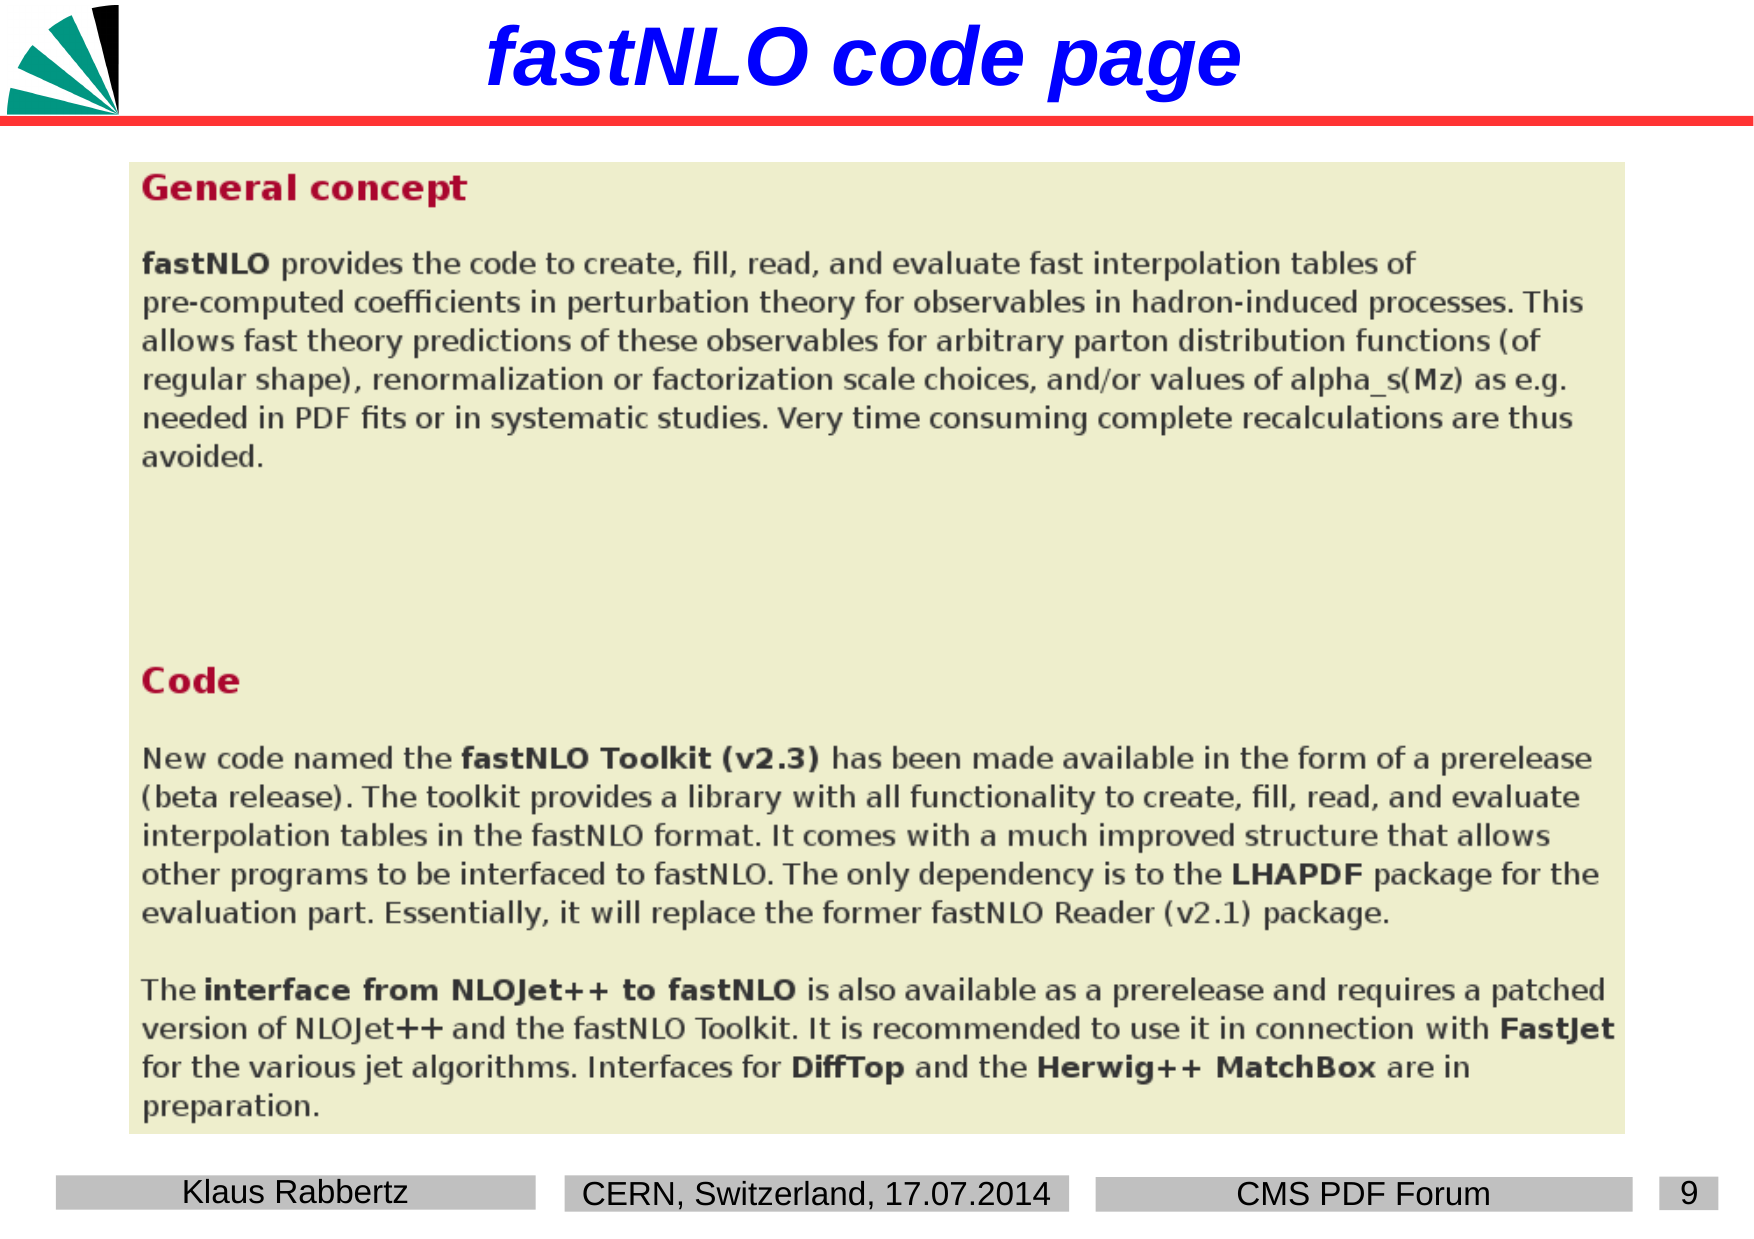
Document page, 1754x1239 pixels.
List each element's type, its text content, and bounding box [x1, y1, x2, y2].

picture [7, 5, 119, 116]
title fastNLO code page [123, 0, 1606, 114]
picture [129, 162, 1625, 1134]
